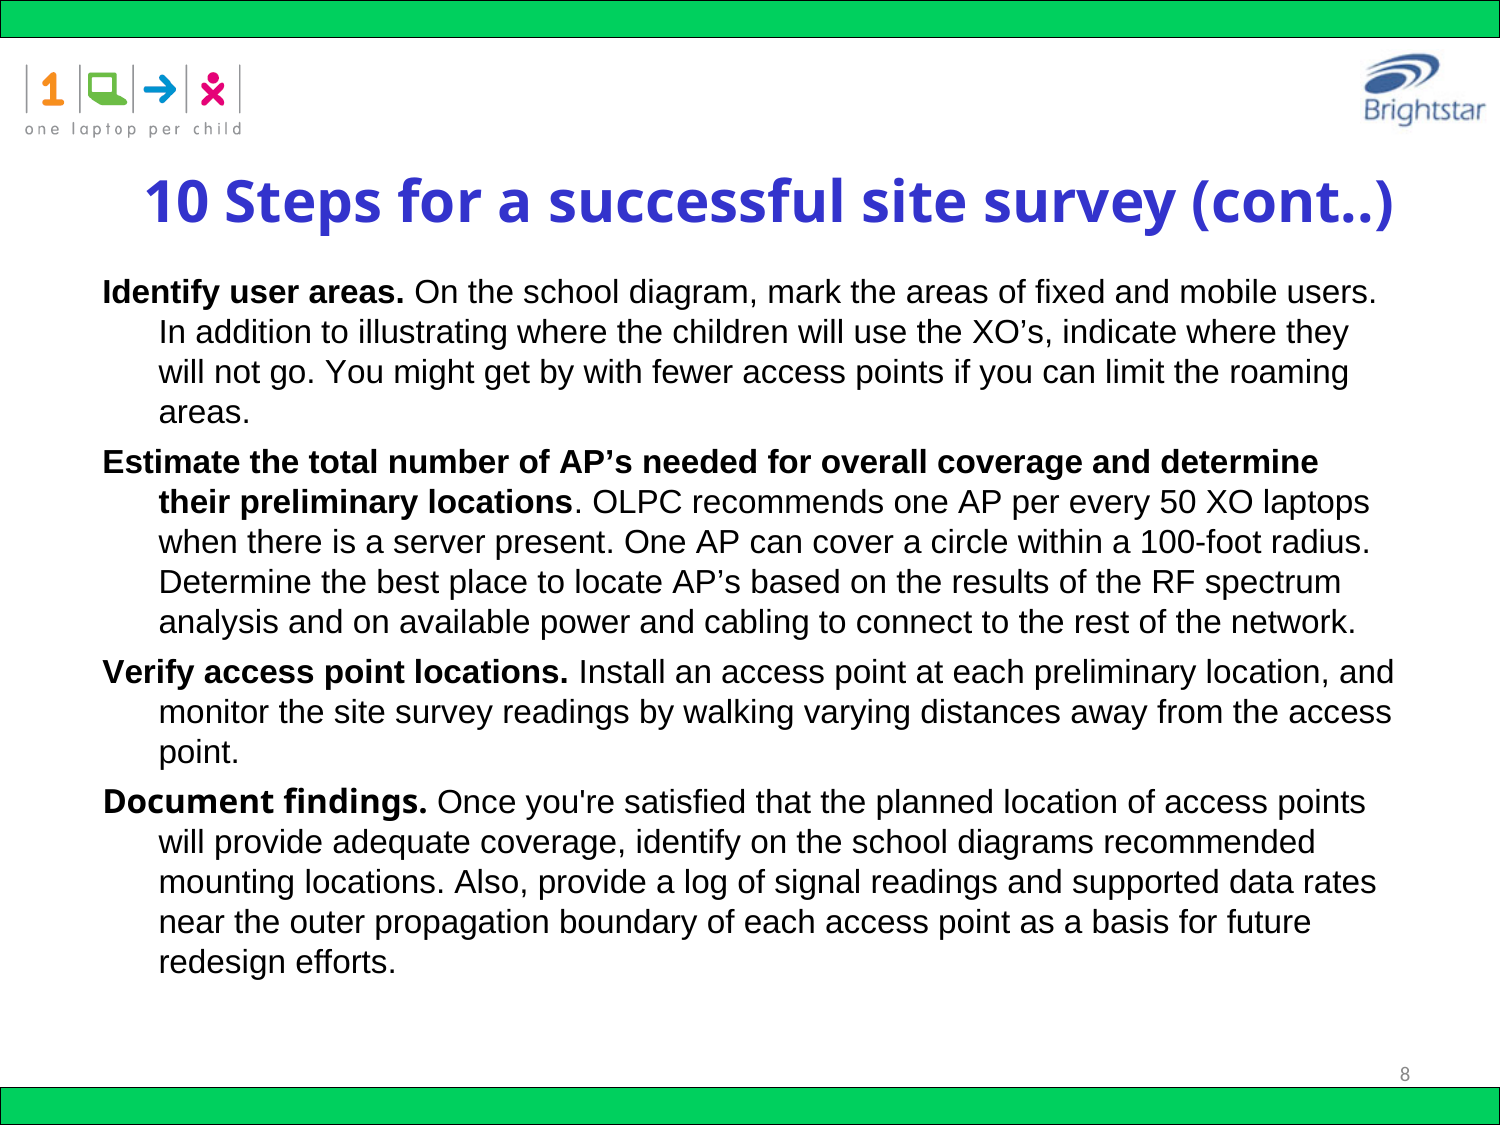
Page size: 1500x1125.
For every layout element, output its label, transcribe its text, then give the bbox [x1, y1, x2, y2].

picture [1360, 49, 1500, 138]
picture [12, 49, 250, 143]
text_box <number> [1074, 1042, 1426, 1103]
text_box Identify user areas. On the school diagram, mark the areas of fixed and mobile users. In addition to illustrating where the children will use the XO’s, indicate where they will not go. You might get by with fewer access points if you can limit the roaming areas. Estimate the total number of AP’s needed for overall coverage and determine their preliminary locations. OLPC recommends one AP per every 50 XO laptops when there is a server present. One AP can cover a circle within a 100-foot radius. Determine the best place to locate AP’s based on the results of the RF spectrum analysis and on available power and cabling to connect to the rest of the network. Verify access point locations. Install an access point at each preliminary location, and monitor the site survey readings by walking varying distances away from the access point. Document findings. Once you're satisfied that the planned location of access points will provide adequate coverage, identify on the school diagrams recommended mounting locations. Also, provide a log of signal readings and supported data rates near the outer propagation boundary of each access point as a basis for future redesign efforts. [87, 262, 1413, 988]
title 10 Steps for a successful site survey (cont..) [124, 137, 1413, 262]
